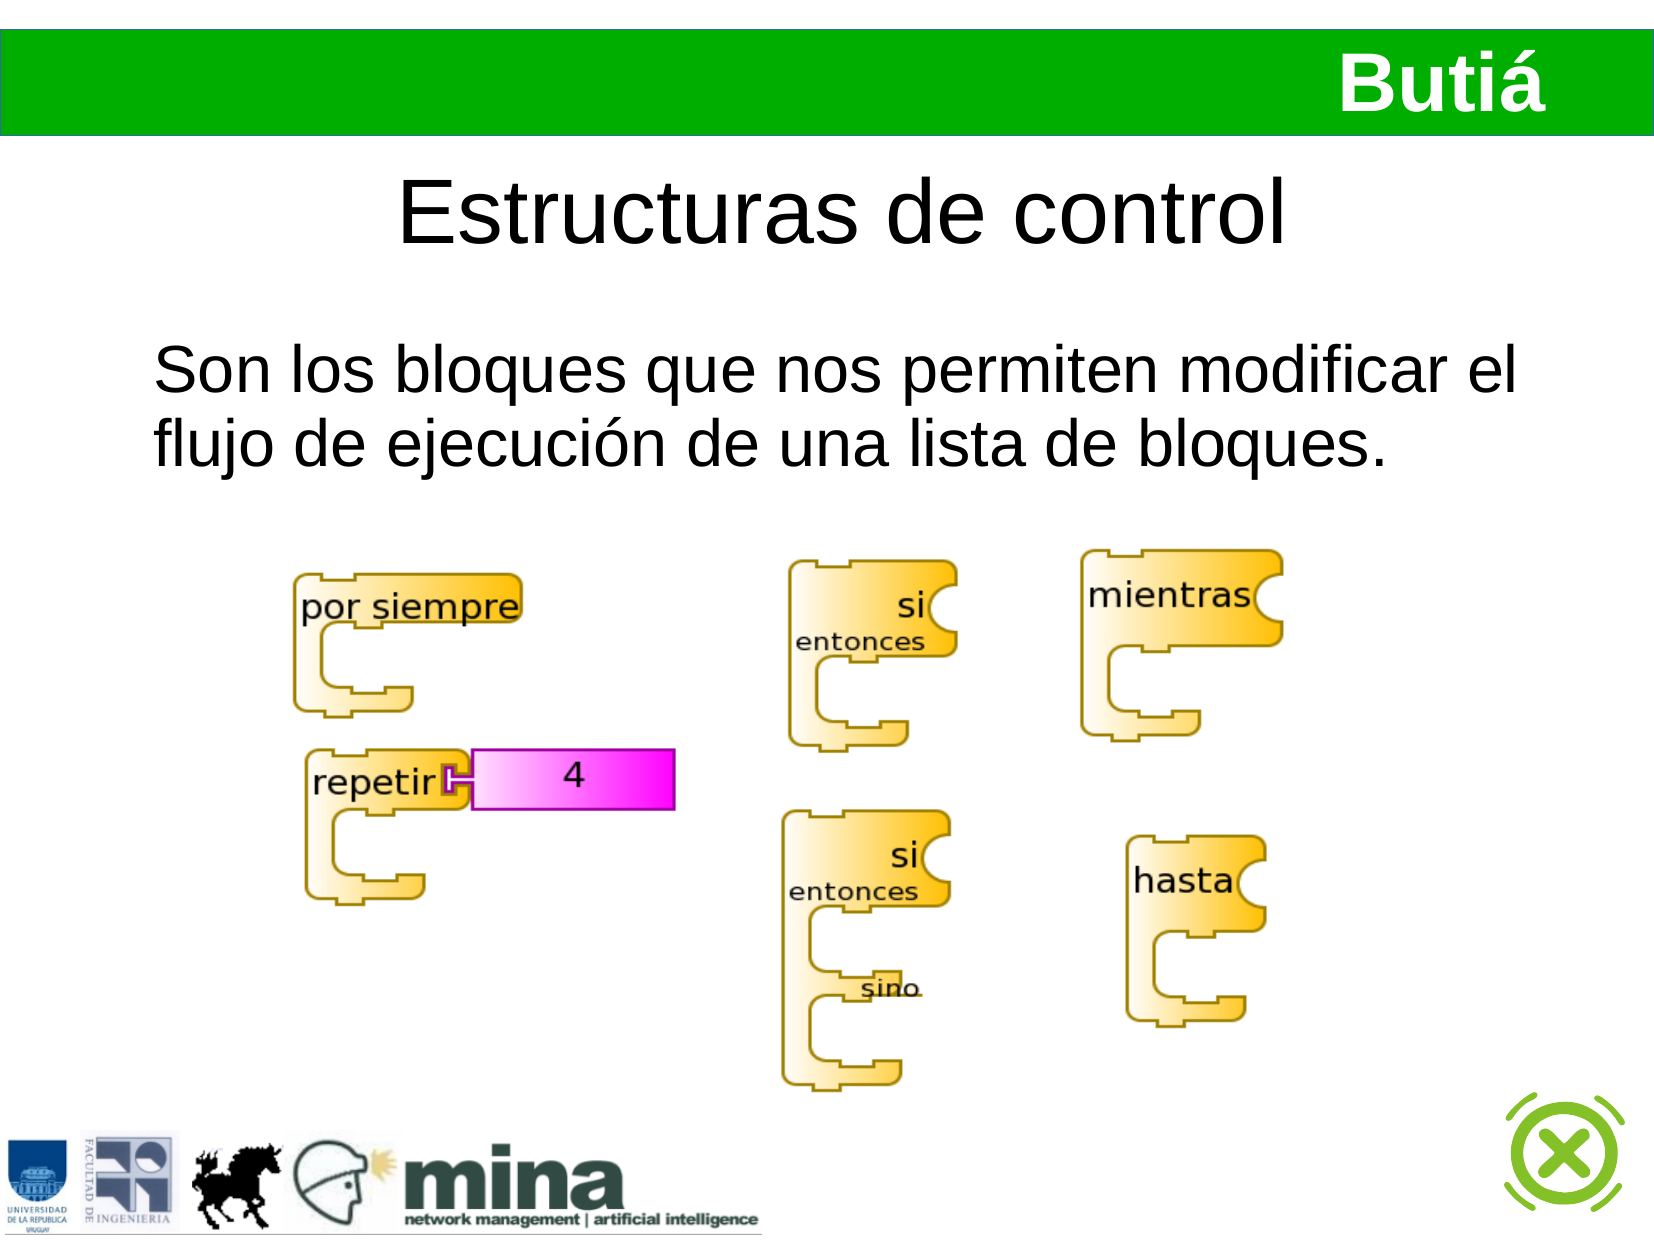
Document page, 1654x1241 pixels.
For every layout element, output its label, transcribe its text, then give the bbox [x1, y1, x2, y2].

picture [1504, 1092, 1625, 1212]
title Estructuras de control [82, 108, 1571, 316]
picture [5, 1130, 762, 1235]
list Son los bloques que nos permiten modificar el flujo de ejecución de una lista de bloques. [82, 331, 1571, 1151]
picture [248, 518, 1329, 1123]
